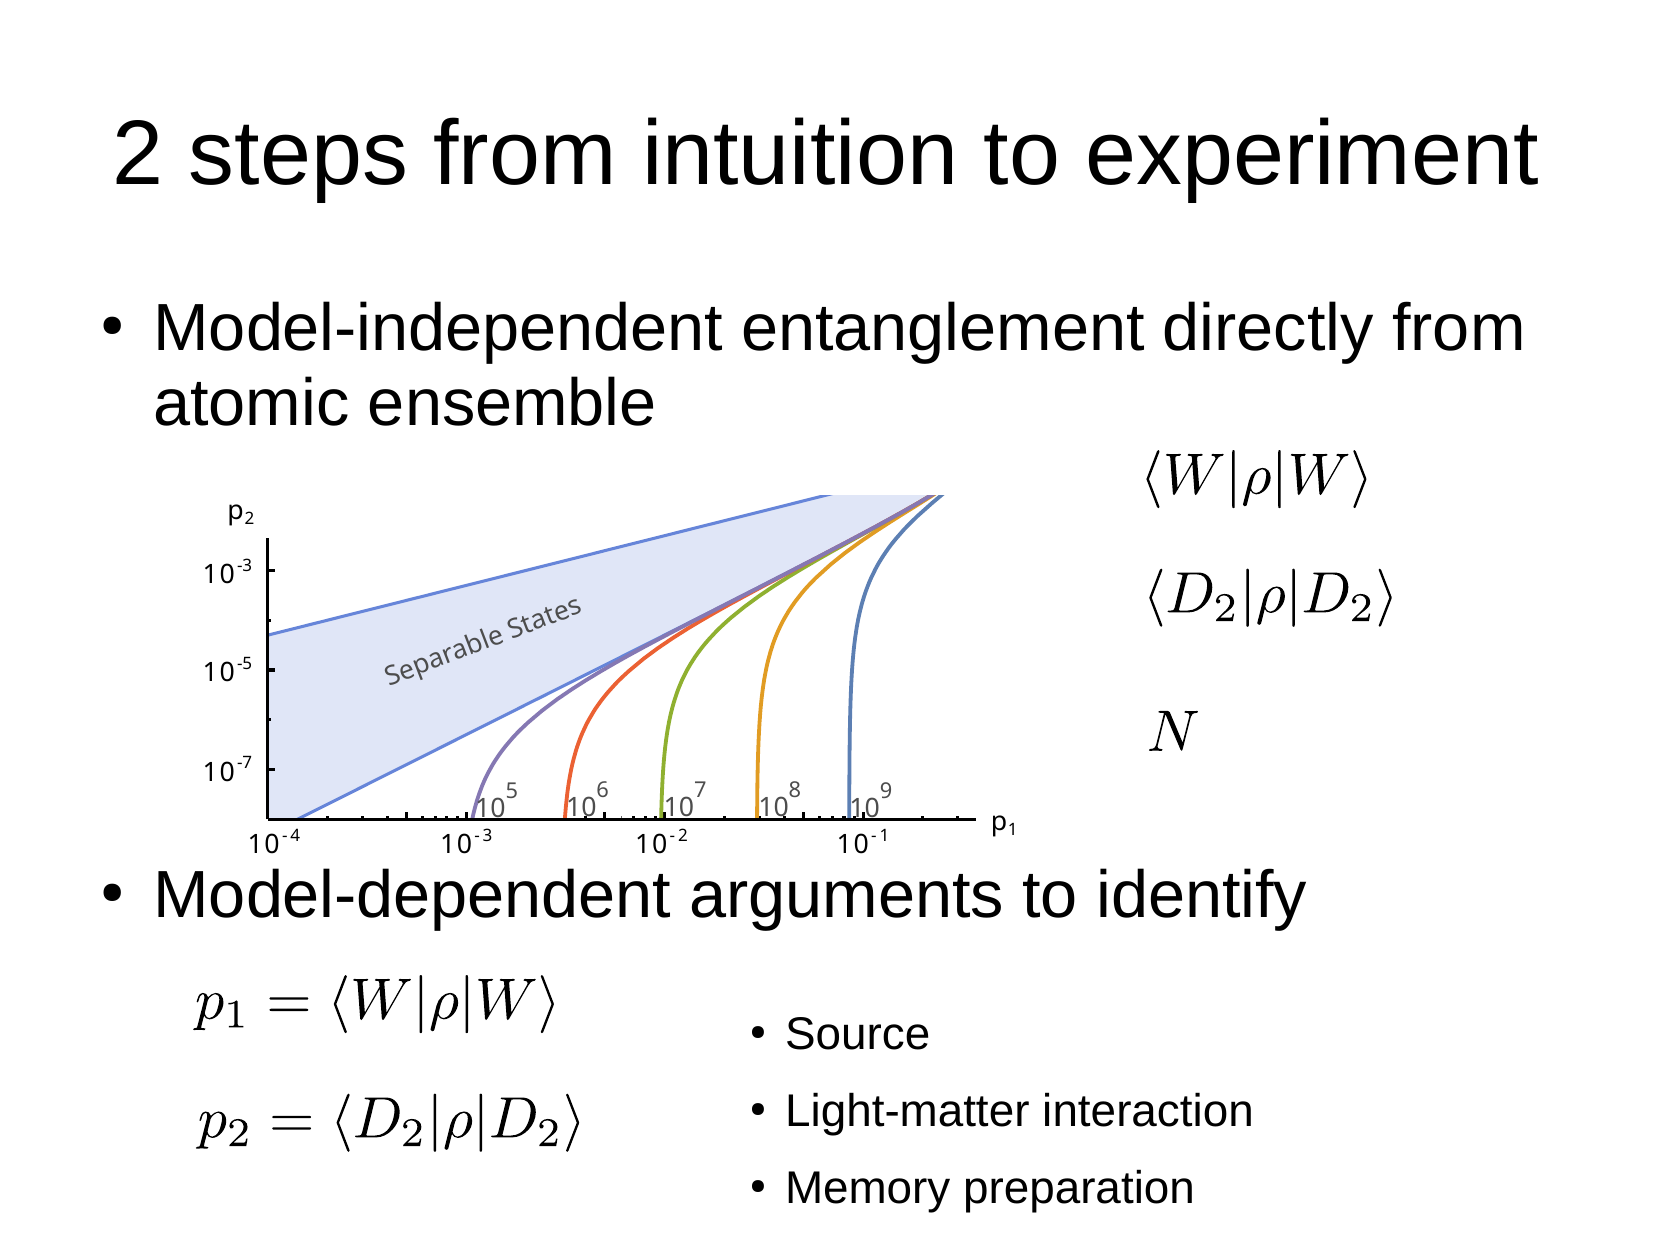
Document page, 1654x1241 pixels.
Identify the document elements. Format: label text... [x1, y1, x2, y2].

text_box Source Light-matter interaction Memory preparation [735, 975, 1576, 1201]
text_box [1140, 450, 1373, 509]
text_box [1142, 568, 1399, 627]
text_box [1146, 710, 1200, 751]
picture [180, 495, 1028, 868]
list Model-independent entanglement directly from atomic ensemble Model-dependent arguments to identify [82, 290, 1571, 1171]
text_box [193, 975, 561, 1034]
text_box [195, 1093, 586, 1152]
title 2 steps from intuition to experiment [82, 49, 1571, 257]
